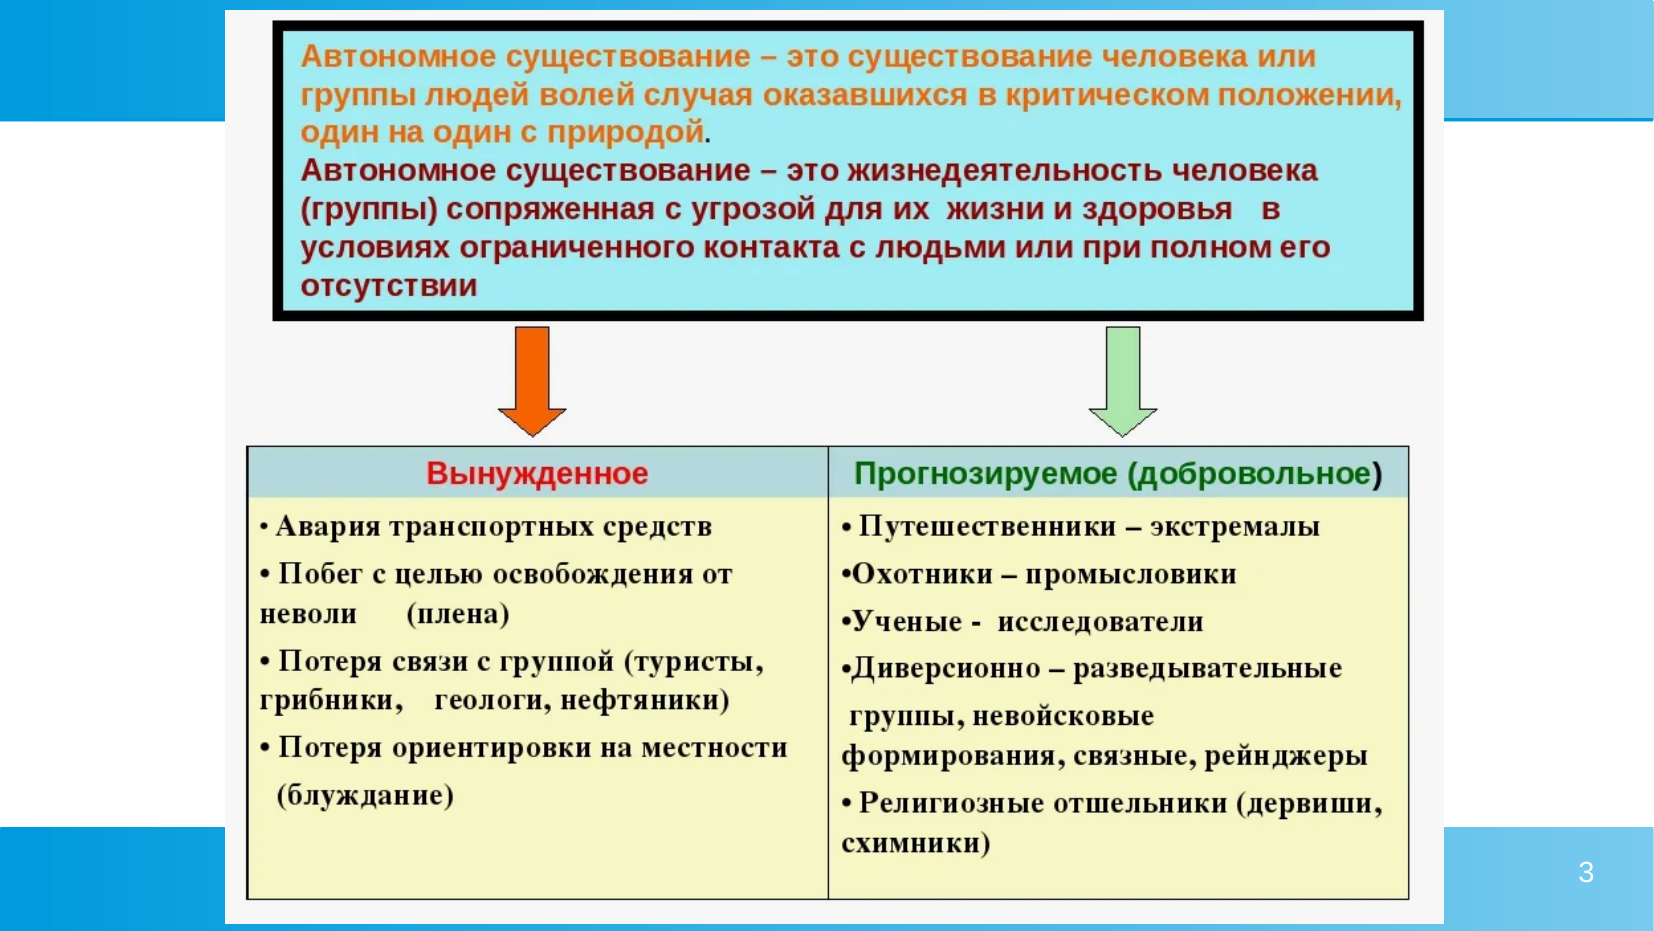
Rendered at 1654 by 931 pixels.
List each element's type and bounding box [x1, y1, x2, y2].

picture [225, 10, 1444, 924]
